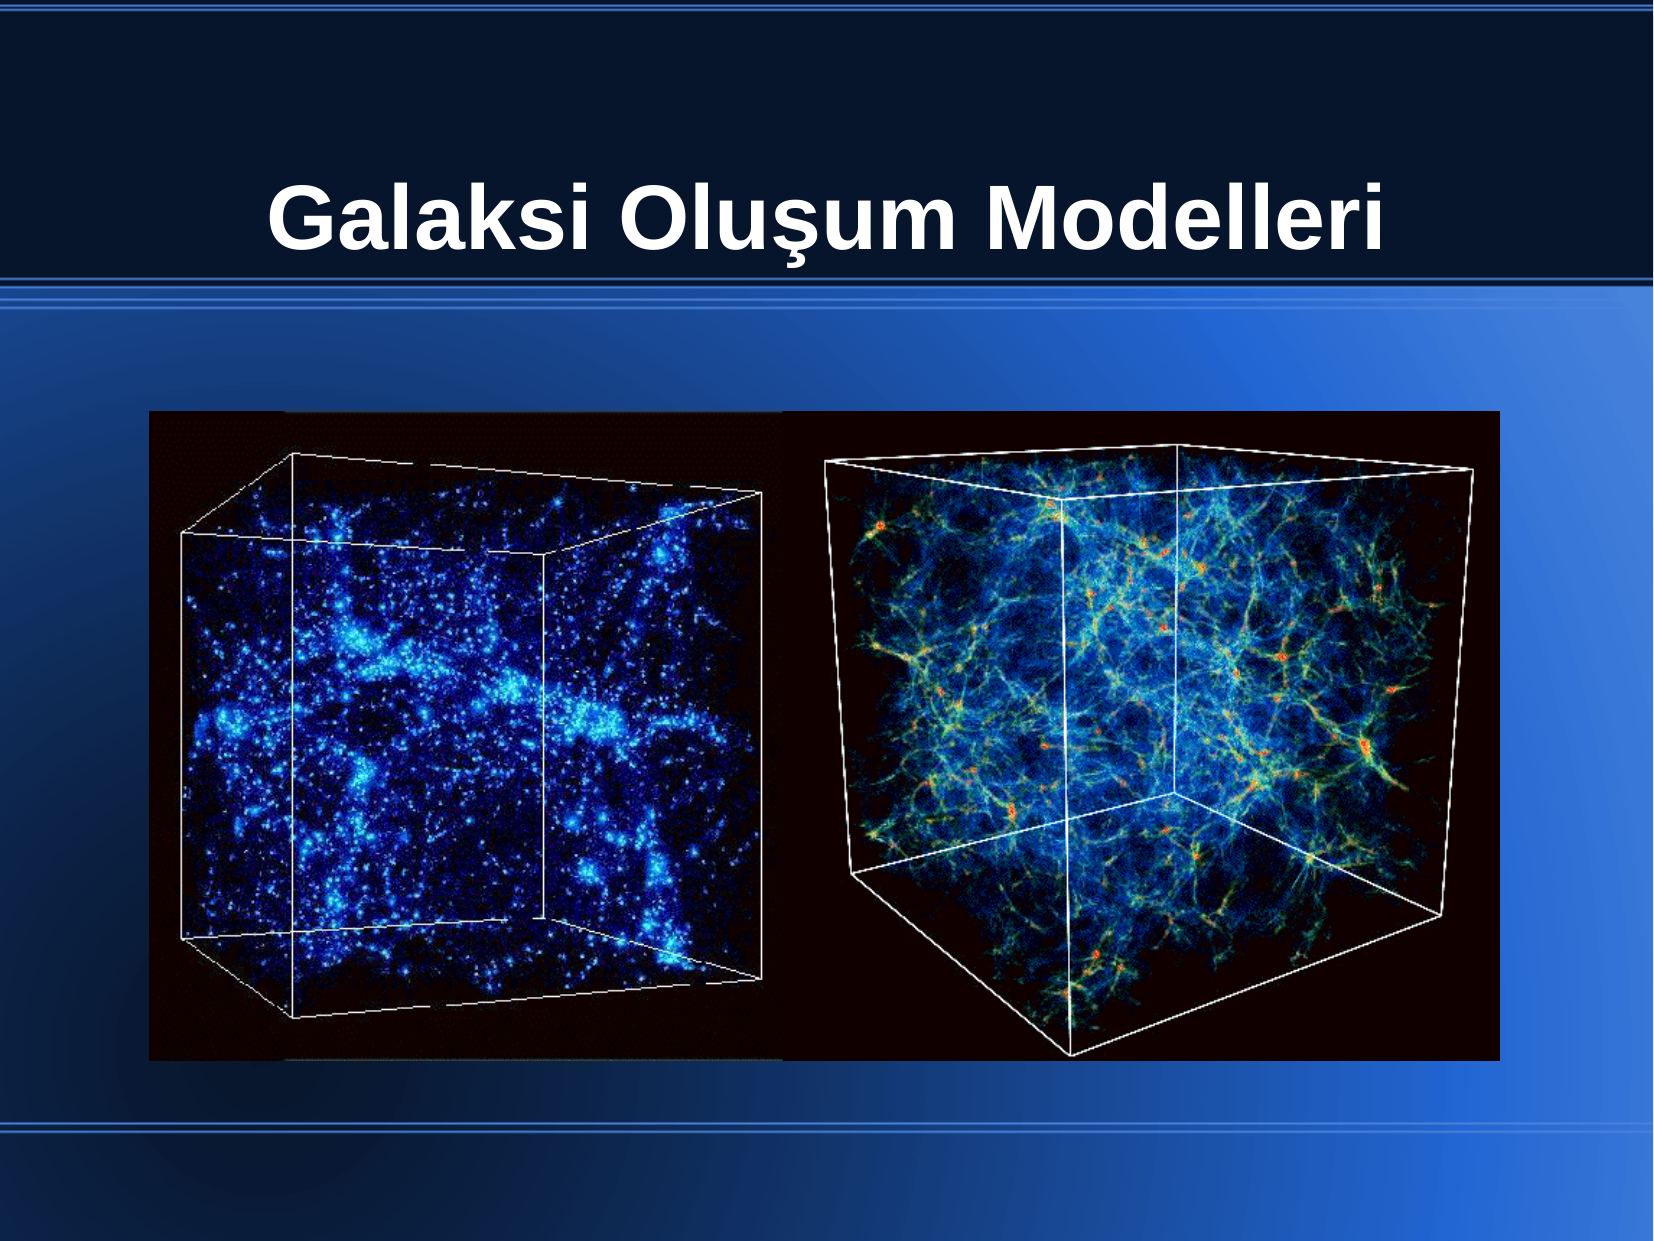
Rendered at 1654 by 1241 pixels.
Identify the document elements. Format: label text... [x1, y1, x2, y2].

title Galaksi Oluşum Modelleri [121, 122, 1534, 315]
picture [0, 0, 1654, 1241]
